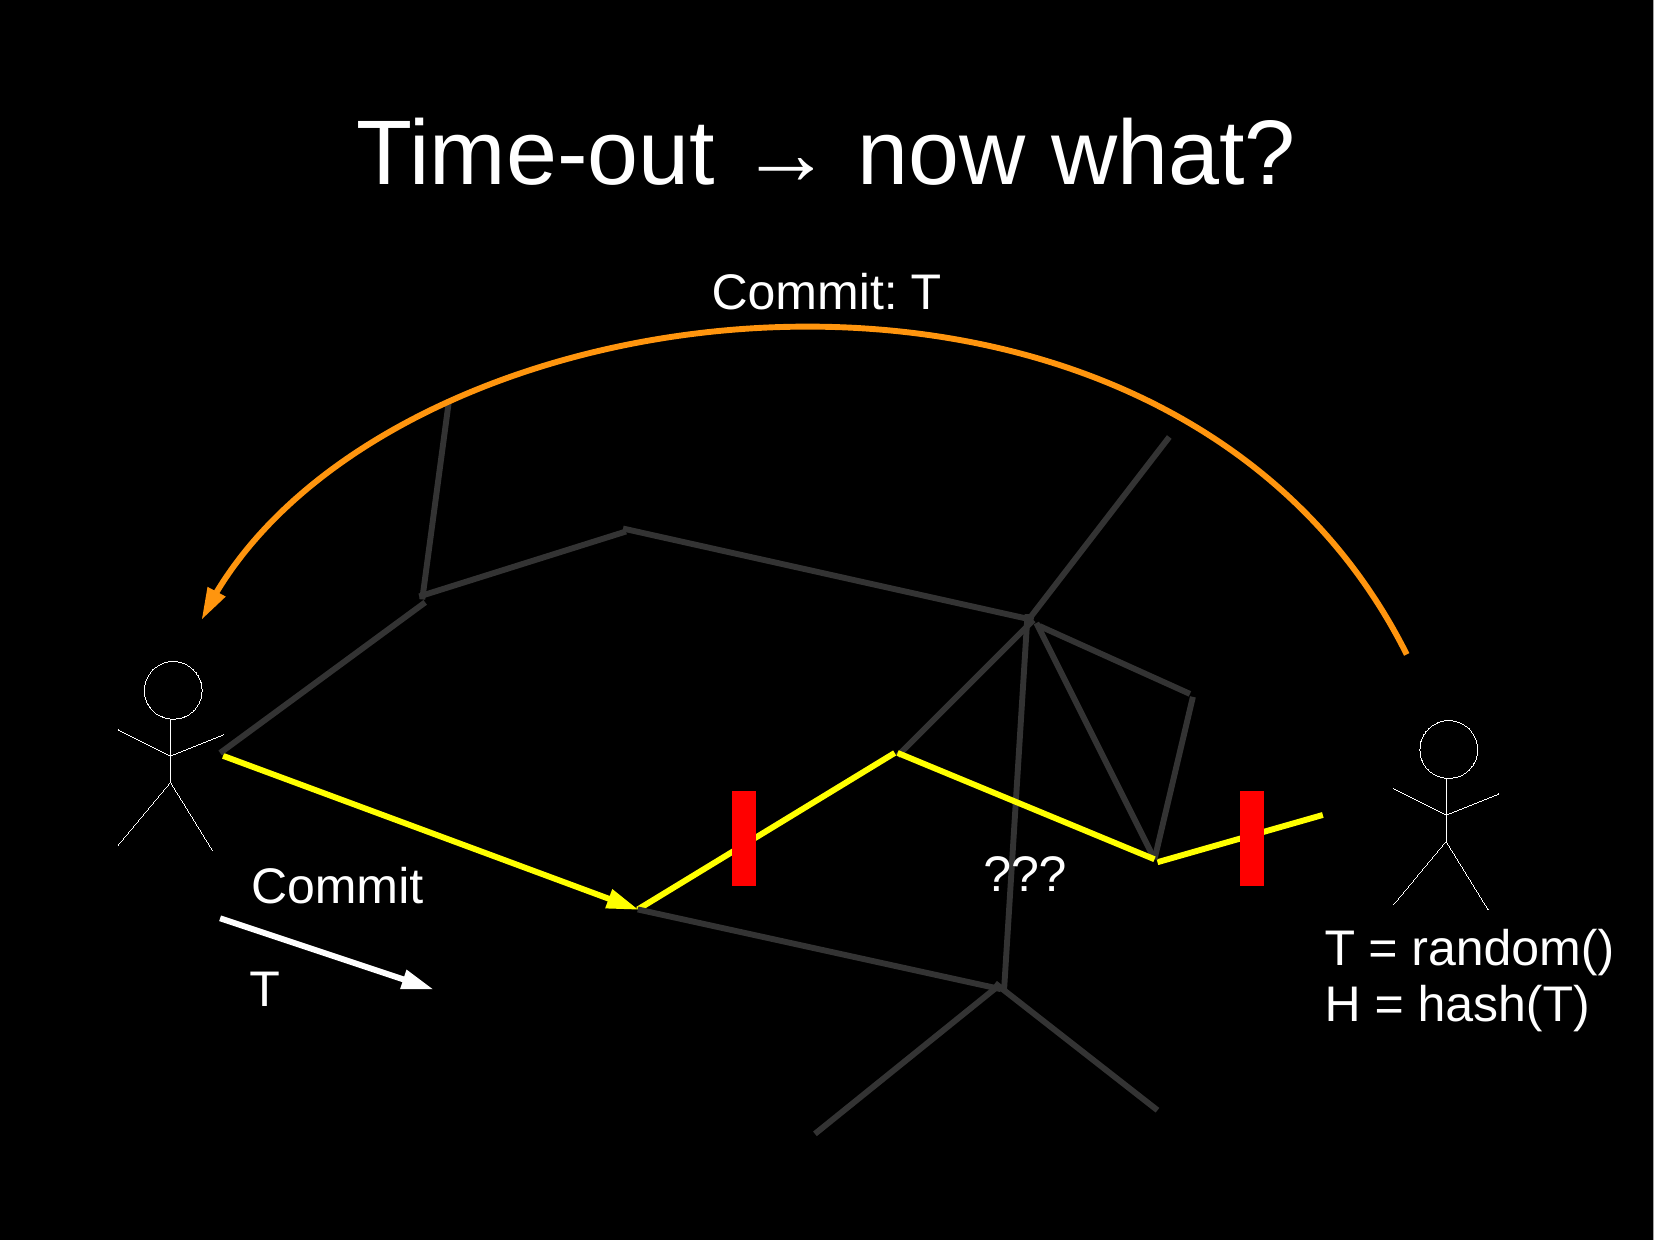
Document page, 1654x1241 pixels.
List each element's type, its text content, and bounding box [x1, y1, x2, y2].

title Time-out → now what? [82, 49, 1571, 257]
text_box T [234, 954, 305, 1025]
text_box T = random() H = hash(T) [1309, 913, 1630, 1040]
text_box Commit: T [696, 256, 969, 328]
text_box ??? [968, 838, 1087, 910]
text_box Commit [236, 850, 508, 922]
